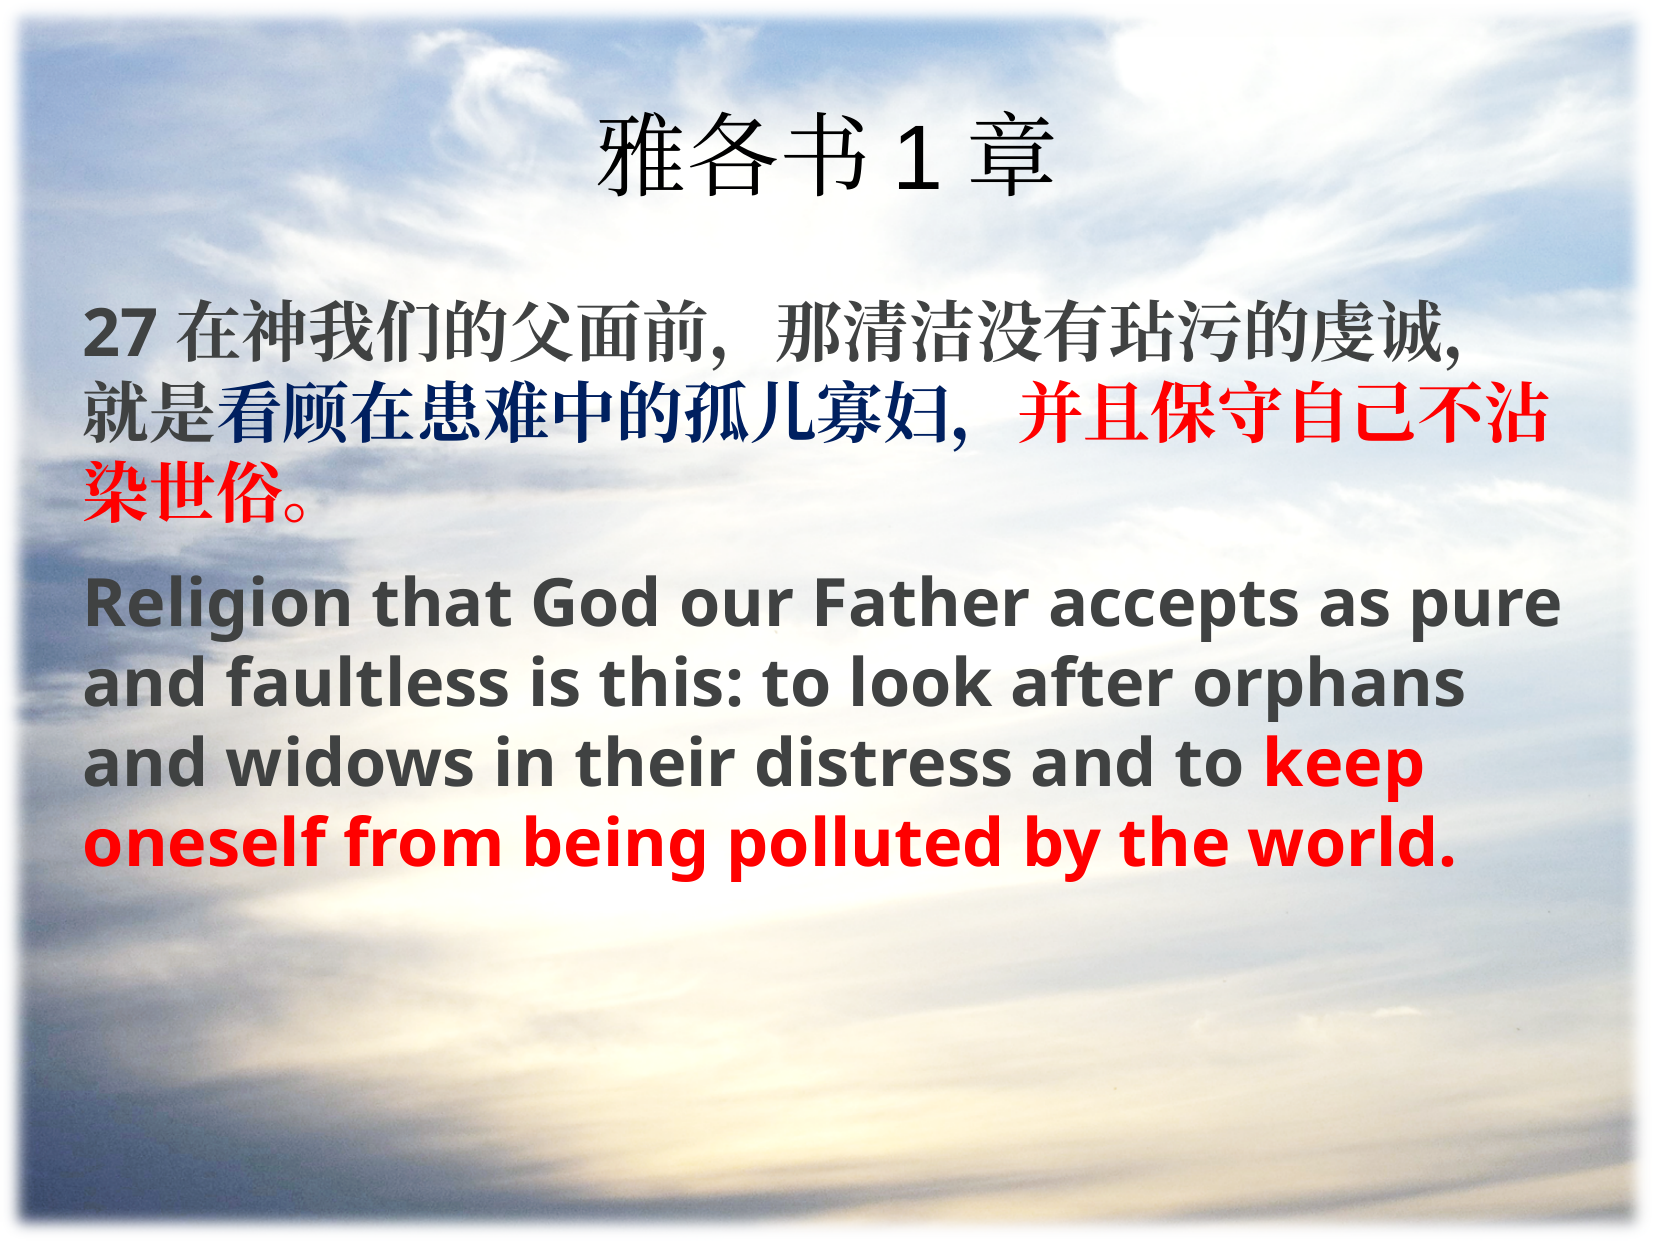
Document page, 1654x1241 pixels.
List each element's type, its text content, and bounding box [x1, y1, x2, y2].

list 27在神我们的父面前，那清洁没有玷污的虔诚，就是看顾在患难中的孤儿寡妇，并且保守自己不沾染世俗。 Religion that God our Father accepts as pure and faultless is this: to look after orphans and widows in their distress and to keep oneself from being polluted by the world. [82, 290, 1571, 1109]
picture [0, 0, 1654, 1241]
title 雅各书1章 [82, 49, 1571, 257]
